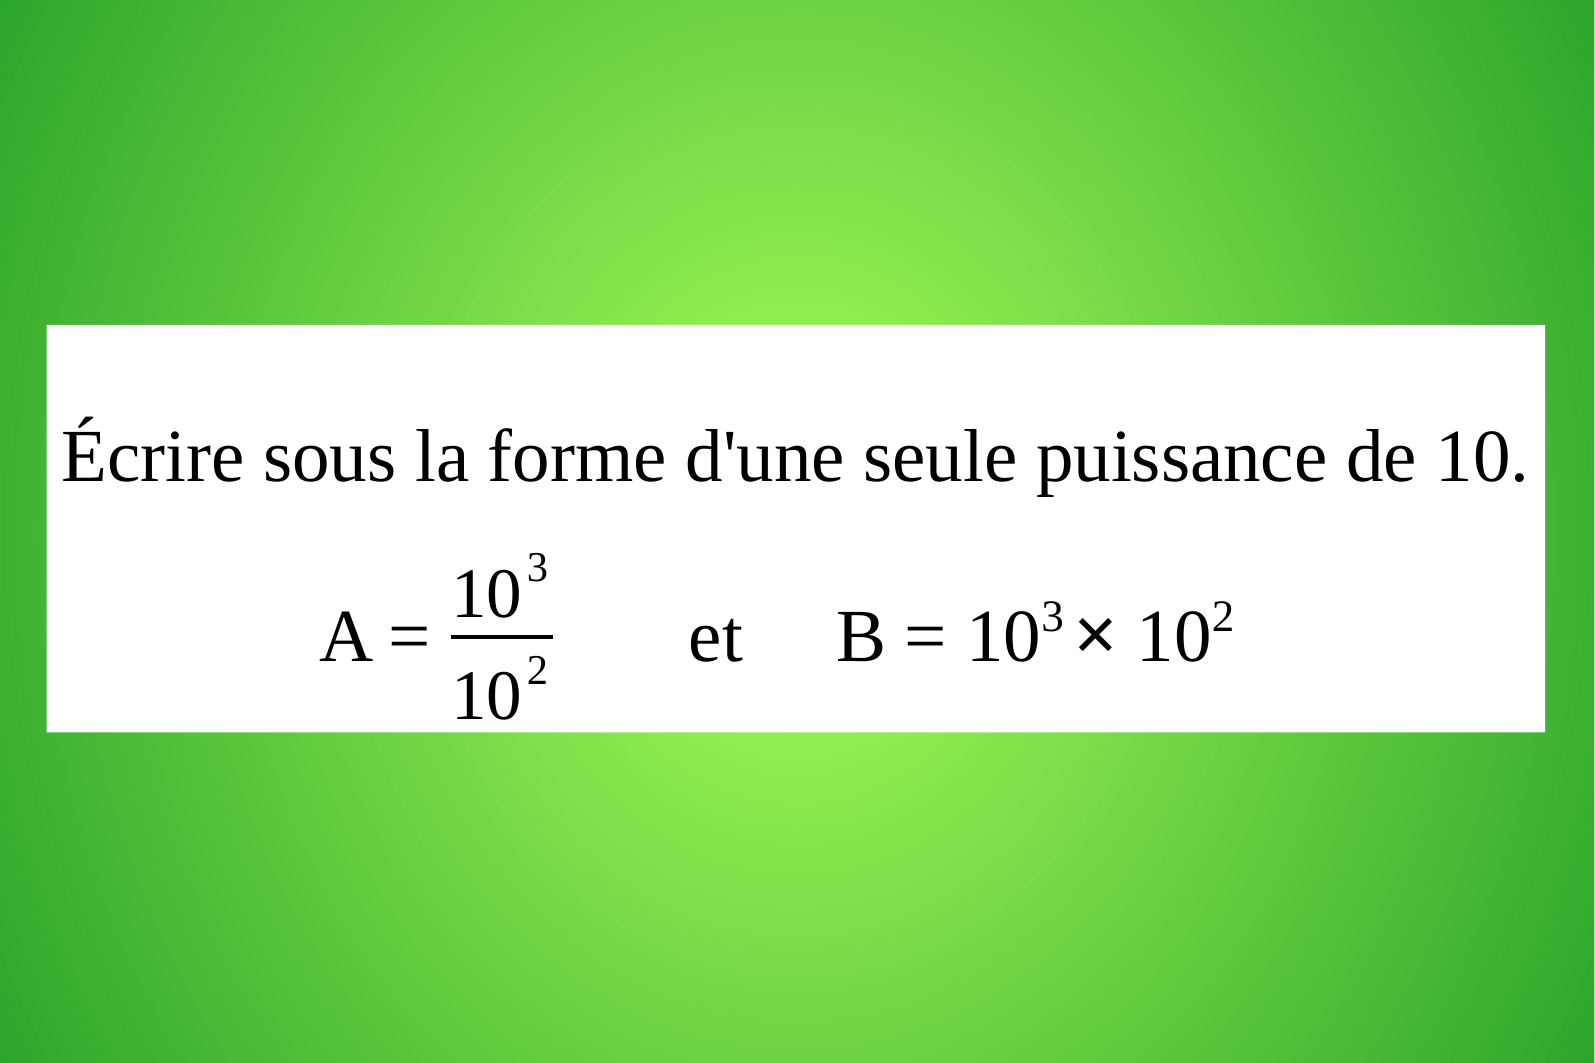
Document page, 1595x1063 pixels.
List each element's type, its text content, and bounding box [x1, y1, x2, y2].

picture [0, 0, 1595, 1063]
chart [428, 541, 572, 735]
text_box Écrire sous la forme d'une seule puissance de 10. A = et B = 103 × 102 [46, 324, 1546, 733]
